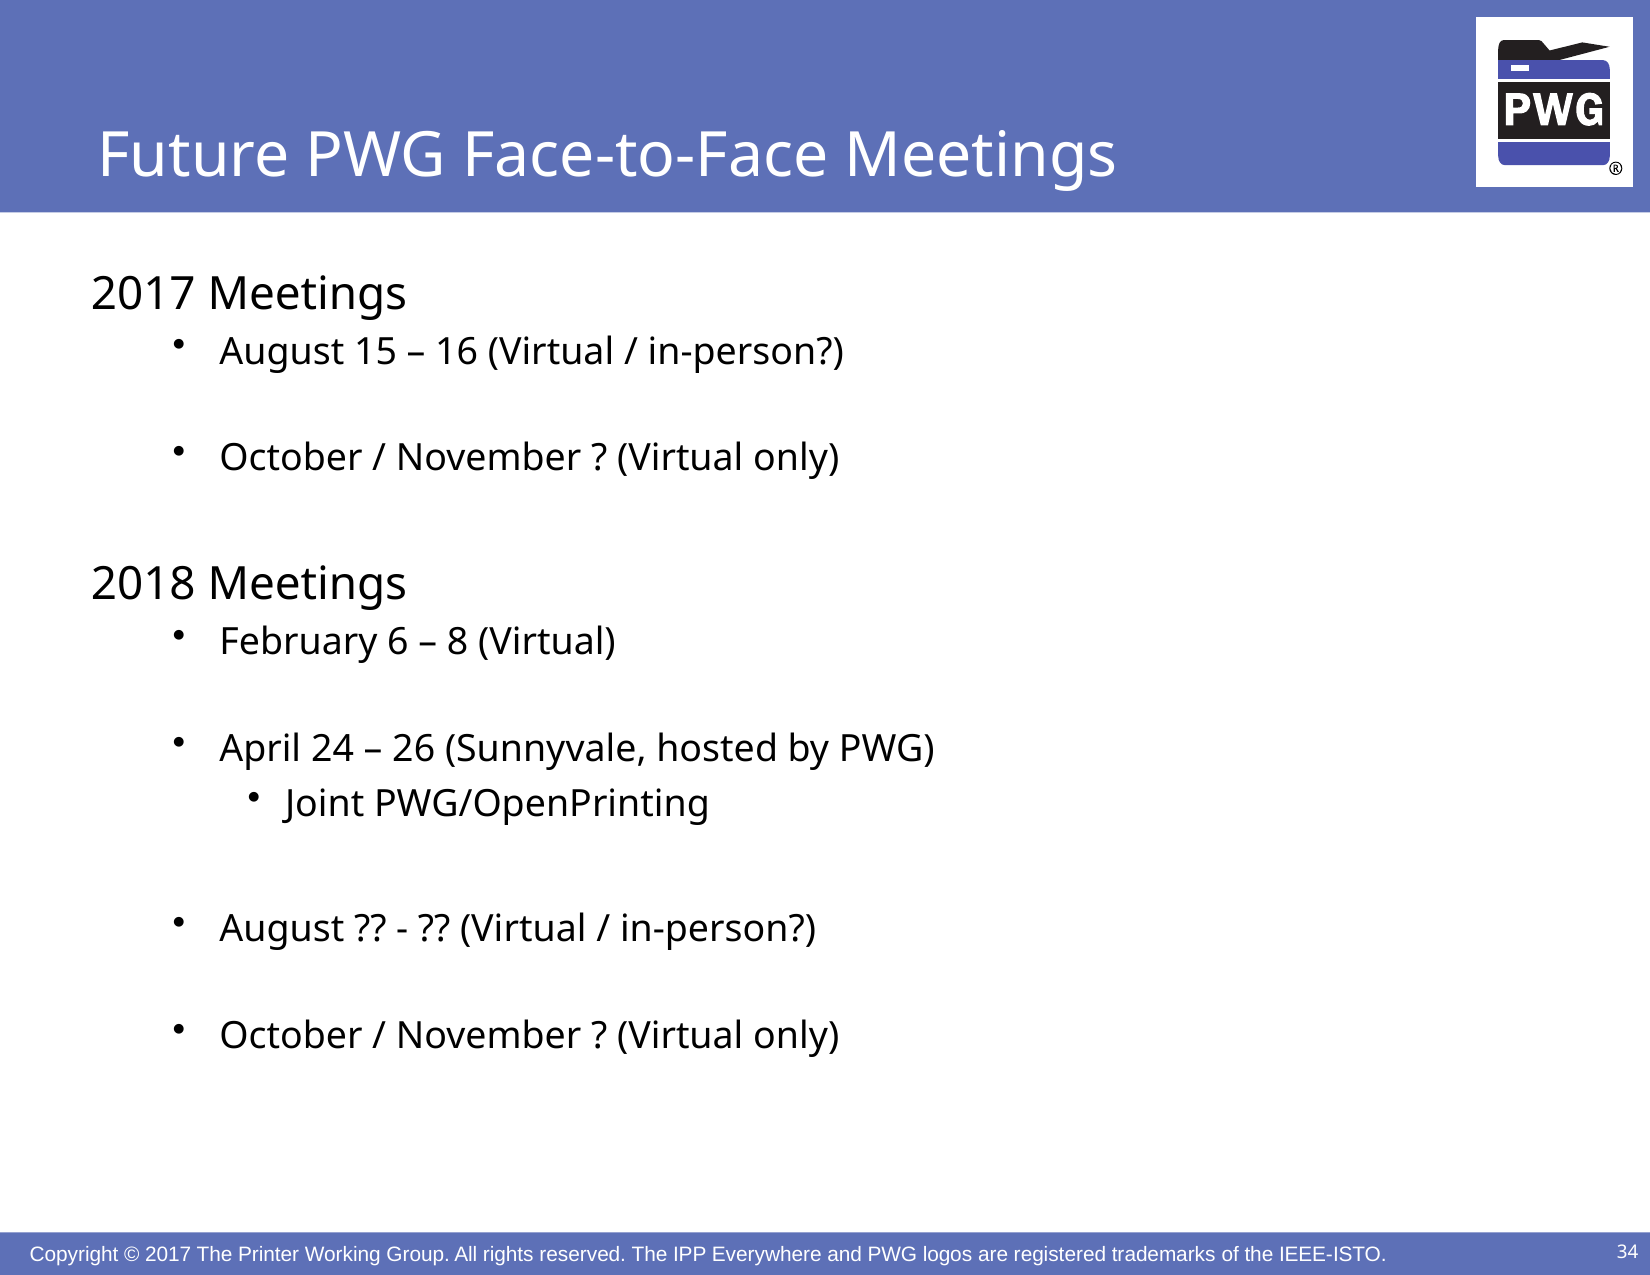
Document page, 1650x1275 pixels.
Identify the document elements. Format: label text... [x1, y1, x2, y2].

list 2017 Meetings August 15 – 16 (Virtual / in-person?) October / November ? (Virtual only) 2018 Meetings February 6 – 8 (Virtual) April 24 – 26 (Sunnyvale, hosted by PWG) Joint PWG/OpenPrinting August ?? - ?? (Virtual / in-person?) October / November ? (Virtual only) [82, 254, 1568, 1233]
title Future PWG Face-to-Face Meetings [82, 8, 1449, 198]
